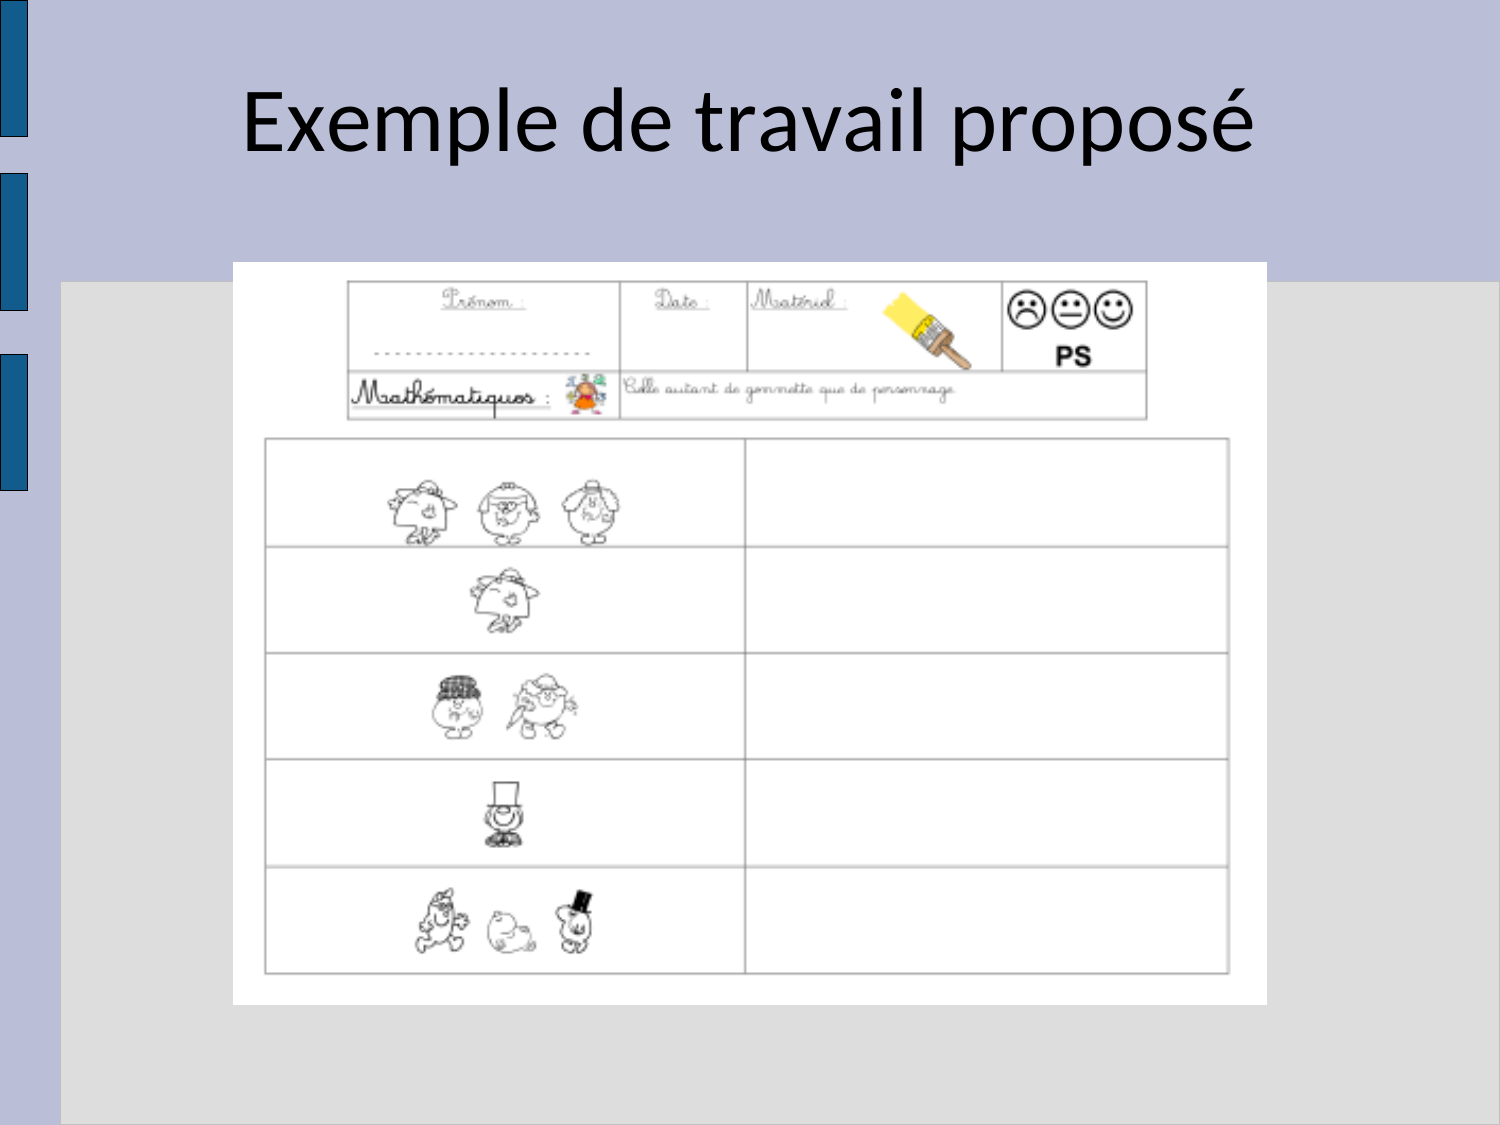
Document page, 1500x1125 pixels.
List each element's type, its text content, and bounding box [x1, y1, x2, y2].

title Exemple de travail proposé [75, 45, 1425, 233]
picture [233, 262, 1267, 1005]
